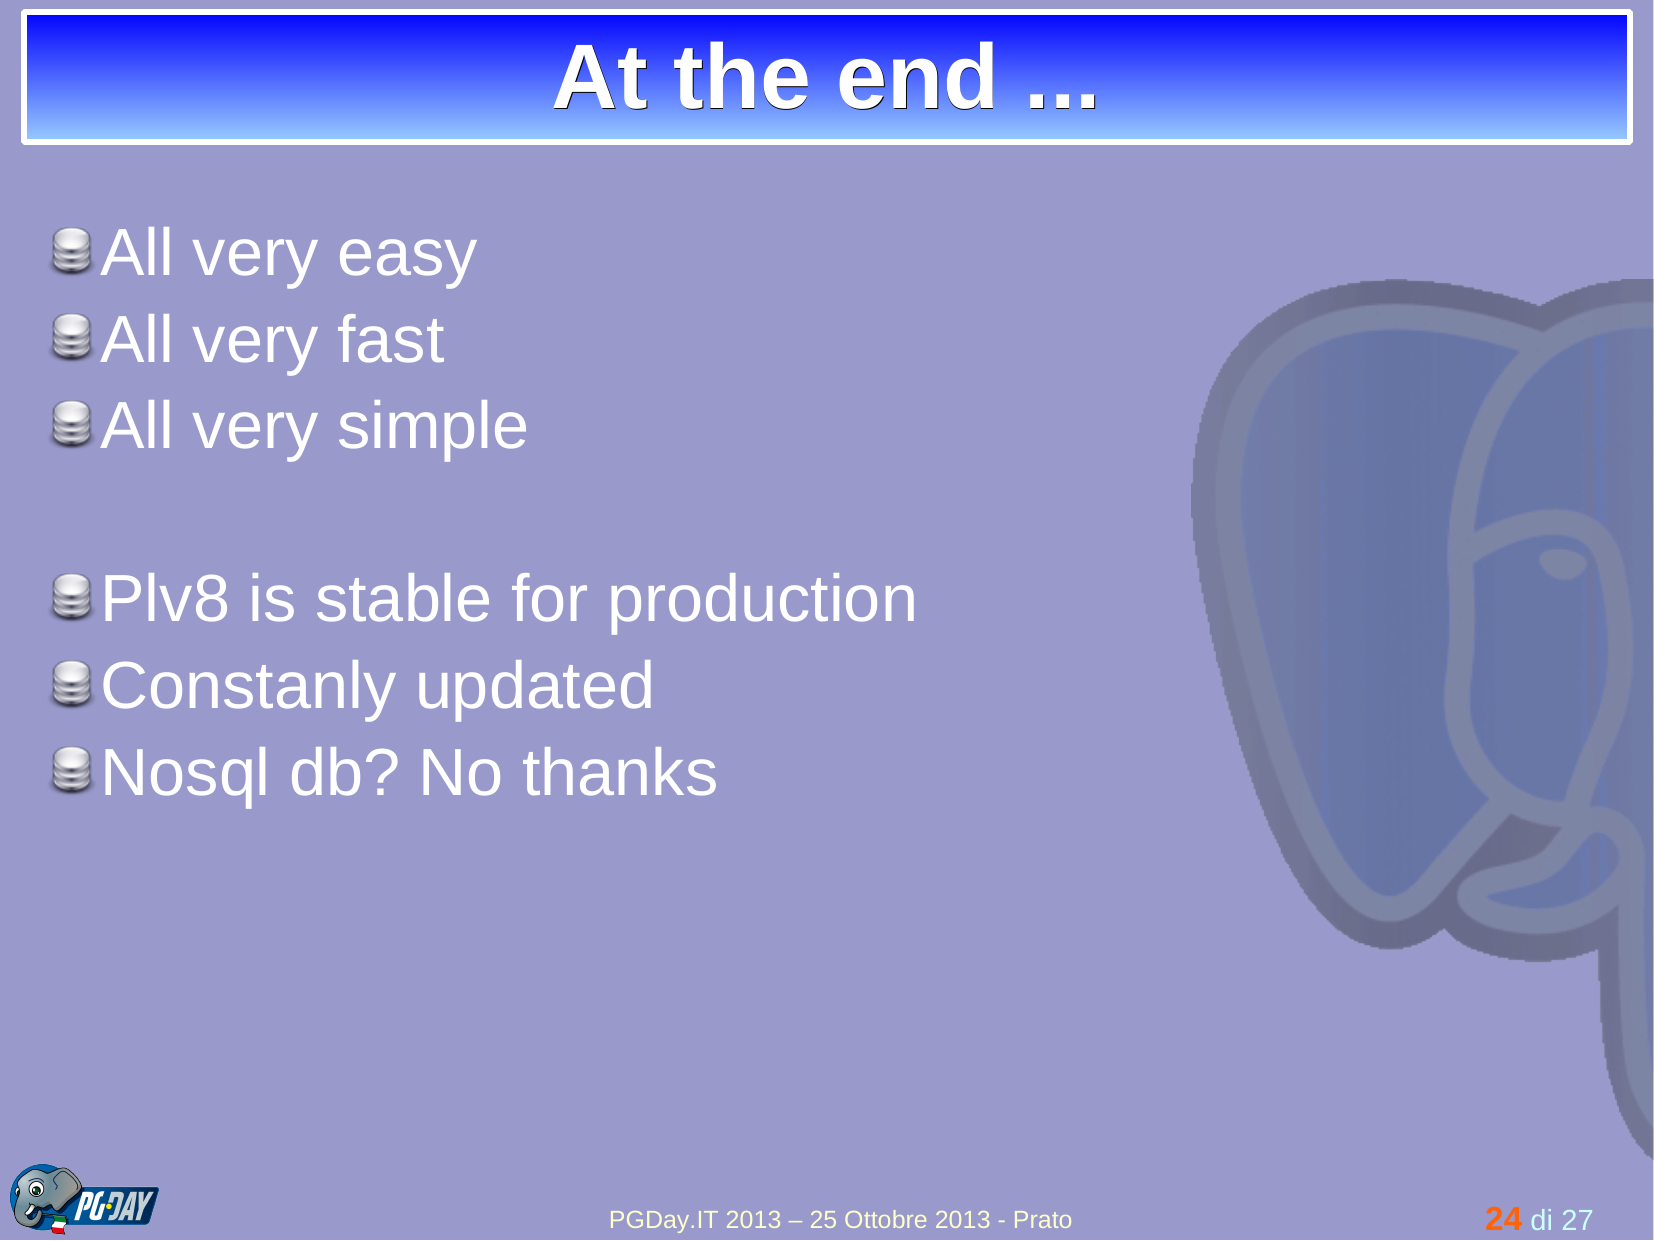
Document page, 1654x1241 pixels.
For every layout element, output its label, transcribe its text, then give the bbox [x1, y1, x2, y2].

title At the end ... [23, 11, 1630, 142]
picture [1191, 279, 1654, 1182]
picture [9, 1163, 160, 1236]
list All very easy All very fast All very simple Plv8 is stable for production Constanly updated Nosql db? No thanks [29, 215, 1625, 1152]
